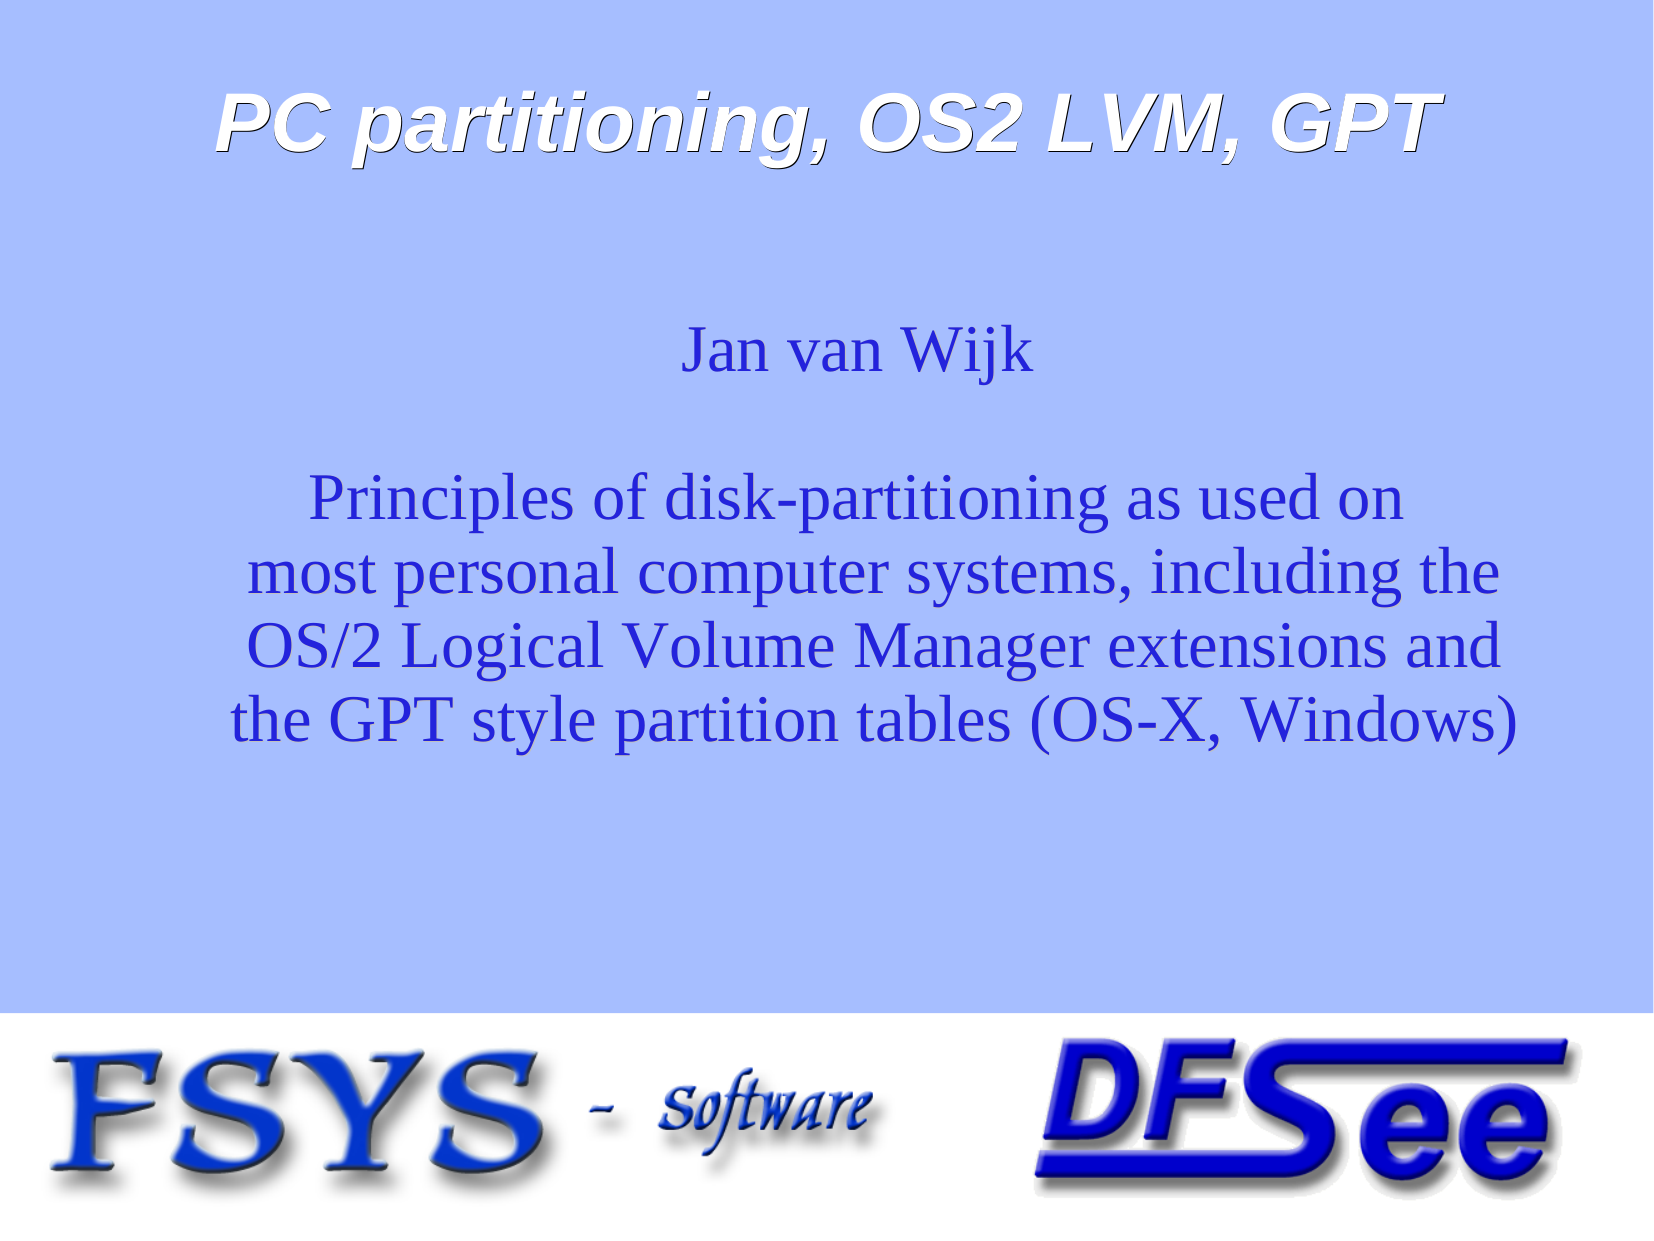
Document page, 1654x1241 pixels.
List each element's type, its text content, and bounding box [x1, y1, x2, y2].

title PC partitioning, OS2 LVM, GPT [121, 19, 1534, 227]
subtitle Jan van Wijk Principles of disk-partitioning as used on most personal computer systems, including the OS/2 Logical Volume Manager extensions and the GPT style partition tables (OS-X, Windows) [144, 241, 1536, 827]
picture [32, 1031, 908, 1219]
picture [1020, 1028, 1584, 1217]
text_box [0, 0, 1654, 1014]
